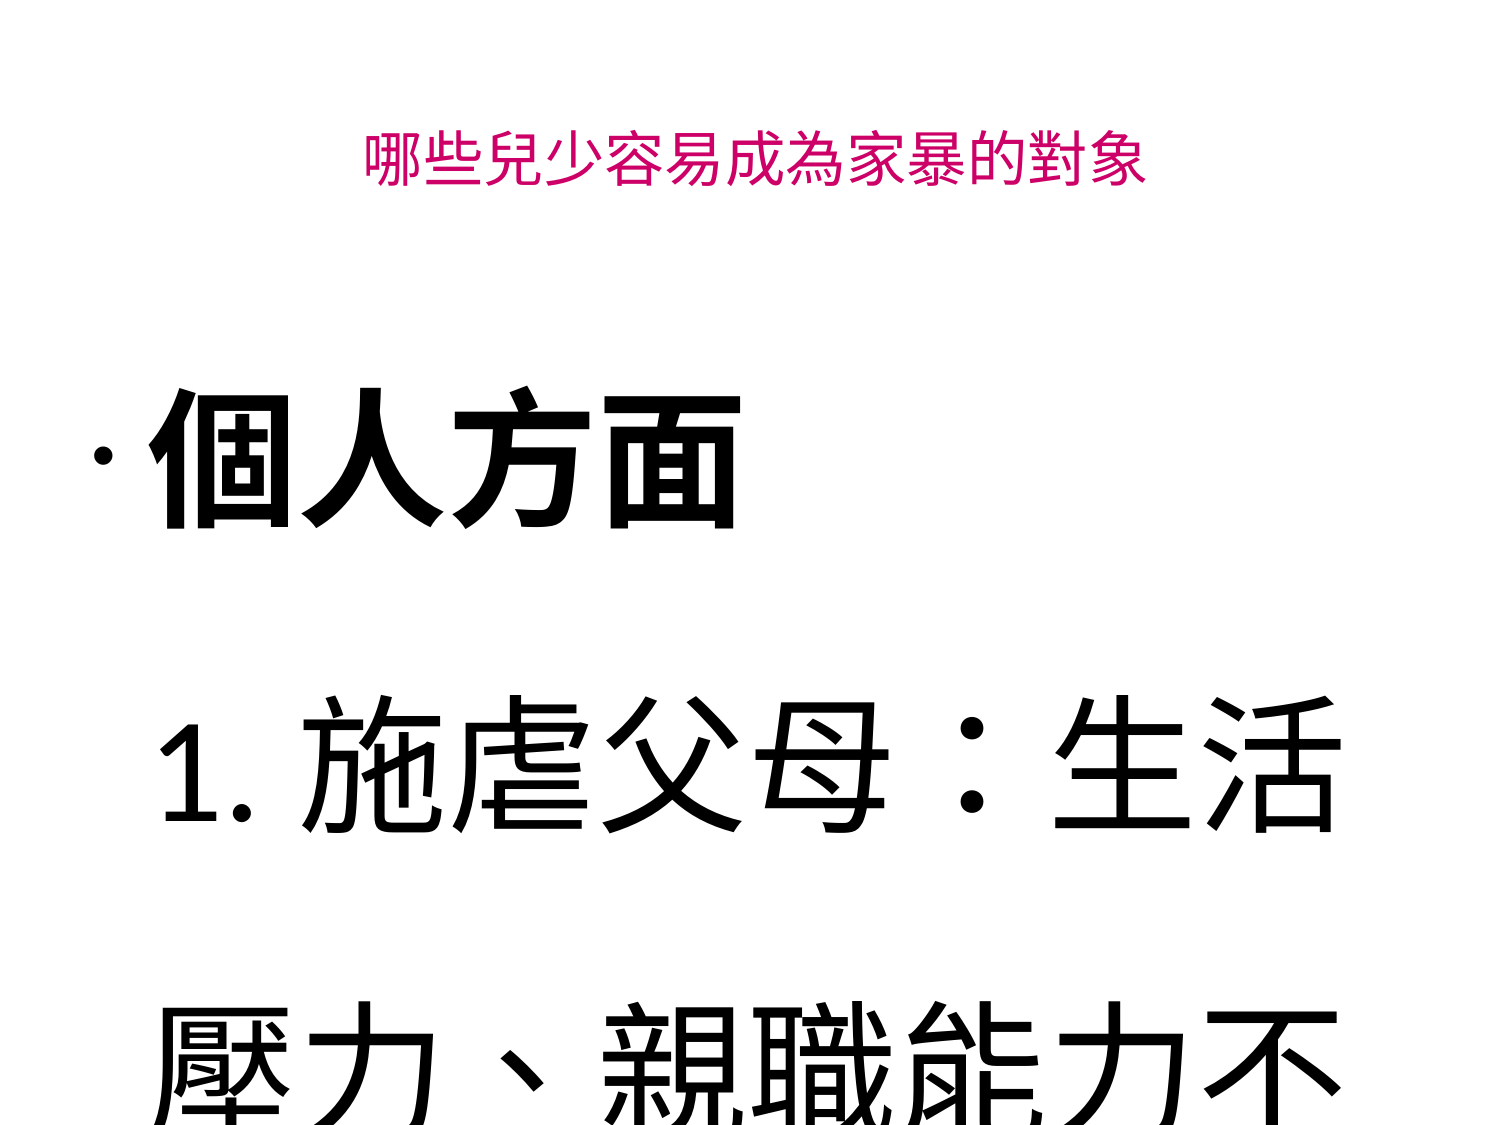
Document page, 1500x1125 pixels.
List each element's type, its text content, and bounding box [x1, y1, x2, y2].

list 個人方面 1.施虐父母：生活壓力、親職能力不足、暴力循環、病理因素。 2.受虐兒童：非父母期待下出生的孩子、身心障礙、發展遲緩、特殊疾病的孩子、孩童有偏差行為、與父母親負向情感連結 。 家庭方面 當家庭功能失調或不健全、失業壓力、貧困、經濟困難、婚姻問題、成員衝突、缺乏親戚朋友的協助與支持、親職角色缺位等 社會方面 居住的社區環境品質較差、社會孤立、缺乏社會支持系統、缺乏社會資源等 [76, 231, 1414, 894]
title 哪些兒少容易成為家暴的對象 [242, 113, 1270, 194]
